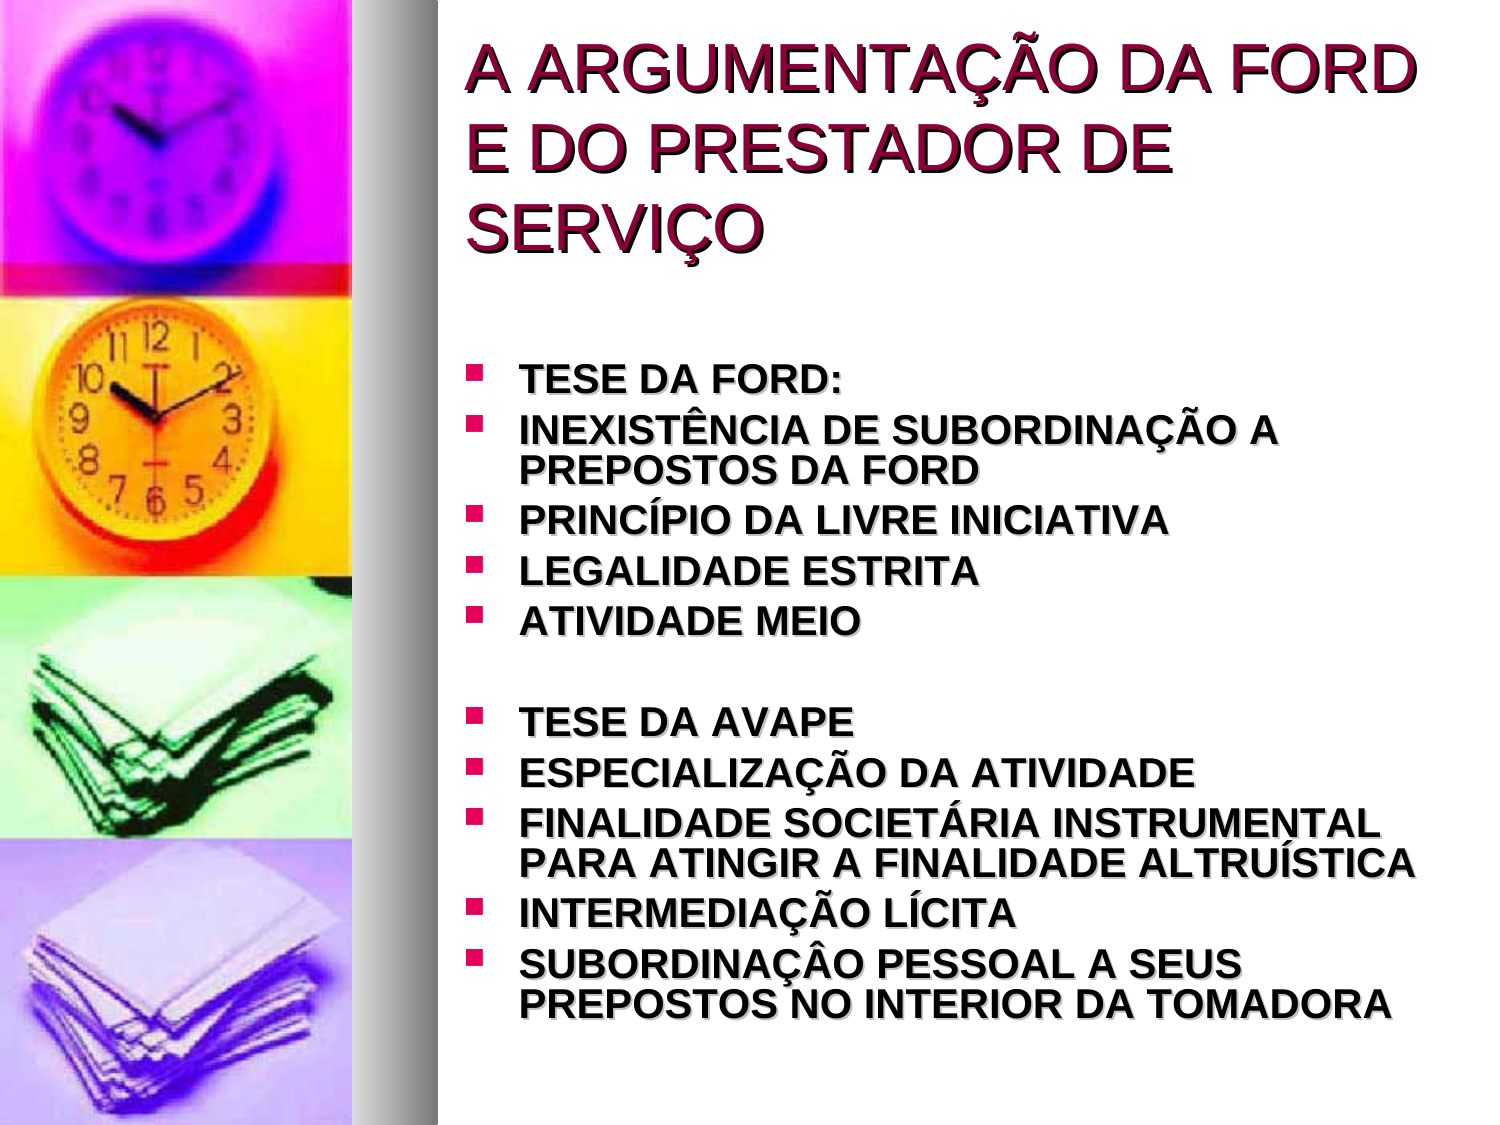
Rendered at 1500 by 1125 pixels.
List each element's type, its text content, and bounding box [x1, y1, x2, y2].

title A ARGUMENTAÇÃO DA FORD E DO PRESTADOR DE SERVIÇO [450, 16, 1500, 272]
list TESE DA FORD: INEXISTÊNCIA DE SUBORDINAÇÃO A PREPOSTOS DA FORD PRINCÍPIO DA LIVRE INICIATIVA LEGALIDADE ESTRITA ATIVIDADE MEIO TESE DA AVAPE ESPECIALIZAÇÃO DA ATIVIDADE FINALIDADE SOCIETÁRIA INSTRUMENTAL PARA ATINGIR A FINALIDADE ALTRUÍSTICA INTERMEDIAÇÃO LÍCITA SUBORDINAÇÂO PESSOAL A SEUS PREPOSTOS NO INTERIOR DA TOMADORA [448, 354, 1499, 1124]
picture [0, 0, 352, 1125]
